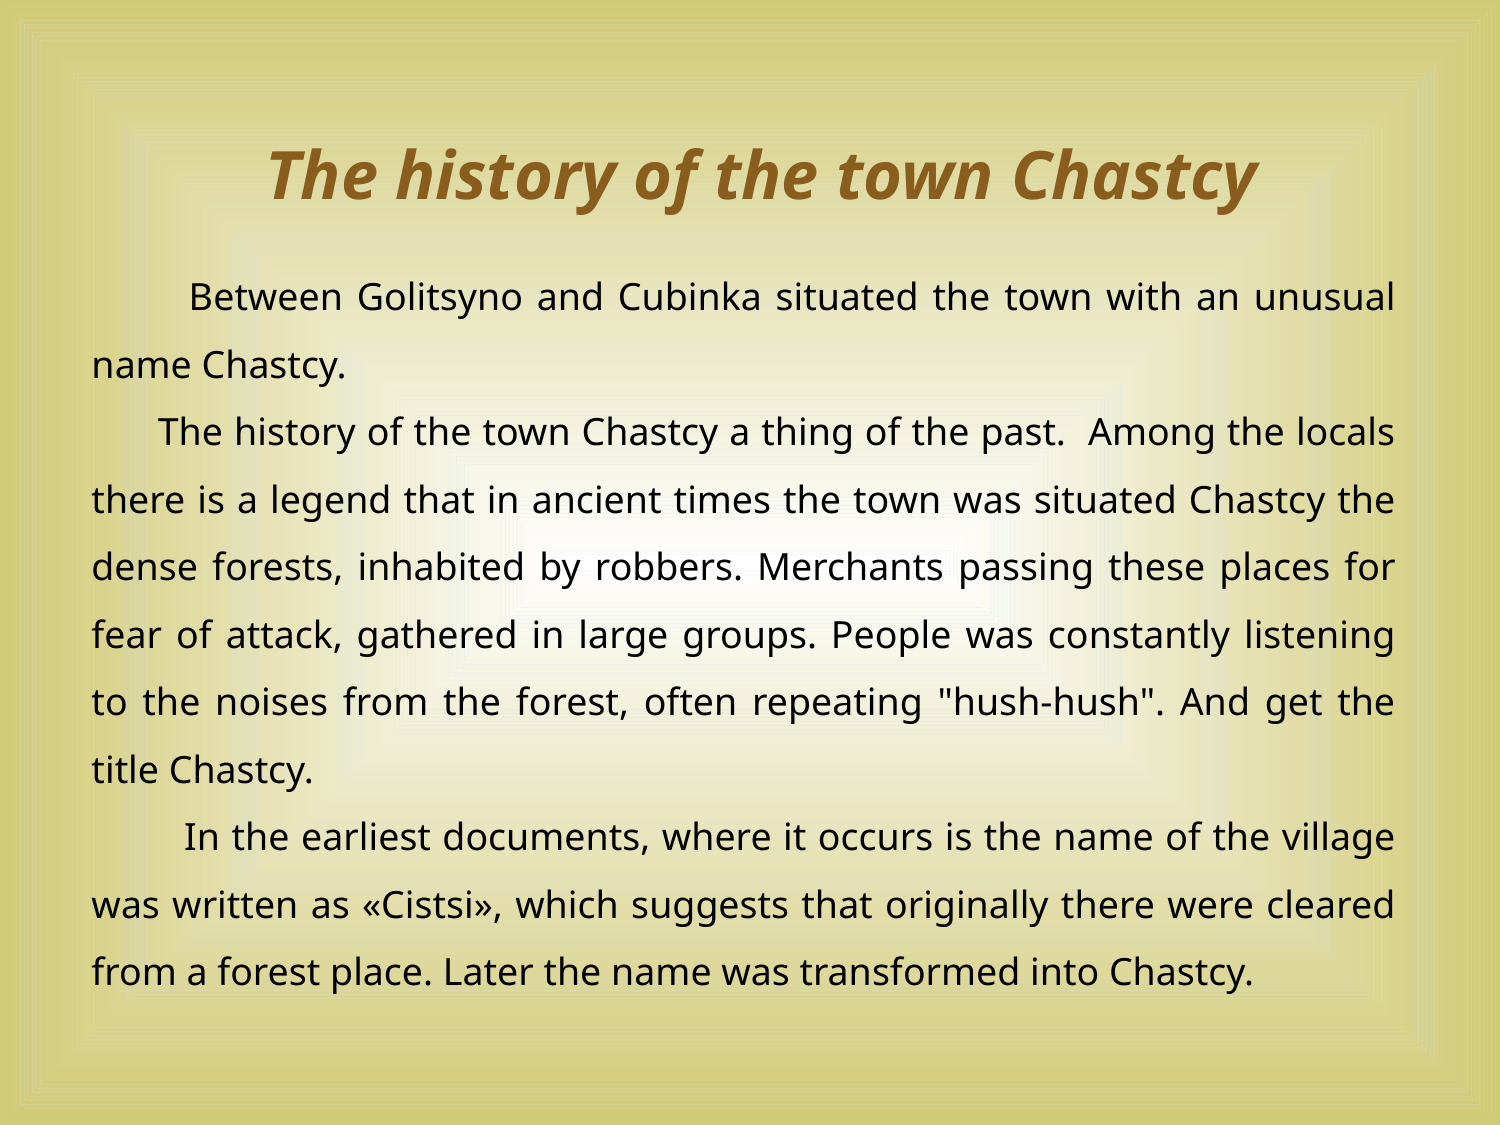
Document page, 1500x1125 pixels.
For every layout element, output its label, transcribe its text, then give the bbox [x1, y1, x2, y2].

title The history of the town Chastcy [123, 125, 1400, 232]
text_box Between Golitsyno and Cubinka situated the town with an unusual name Chastcy. The history of the town Chastcy a thing of the past. Among the locals there is a legend that in ancient times the town was situated Chastcy the dense forests, inhabited by robbers. Merchants passing these places for fear of attack, gathered in large groups. People was constantly listening to the noises from the forest, often repeating "hush-hush". And get the title Chastcy. In the earliest documents, where it occurs is the name of the village was written as «Cistsi», which suggests that originally there were cleared from a forest place. Later the name was transformed into Chastcy. [76, 243, 1412, 1001]
